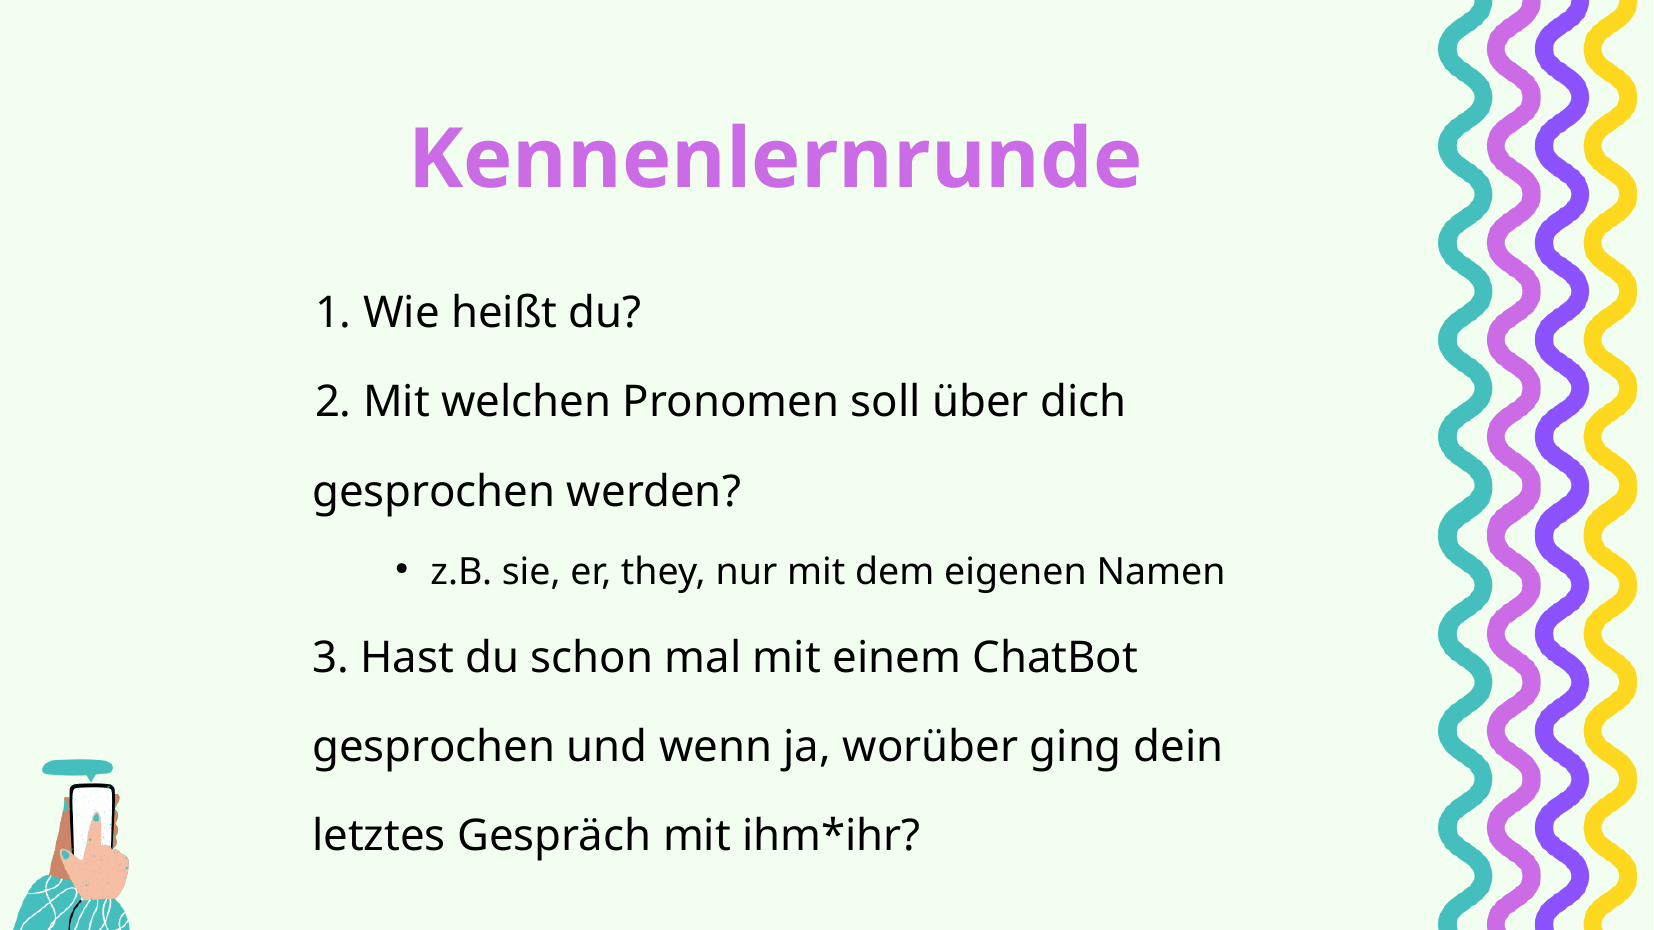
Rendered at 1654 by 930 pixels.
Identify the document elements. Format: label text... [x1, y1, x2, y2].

text_box 1. Wie heißt du? 2. Mit welchen Pronomen soll über dich gesprochen werden? z.B. sie, er, they, nur mit dem eigenen Namen 3. Hast du schon mal mit einem ChatBot gesprochen und wenn ja, worüber ging dein letztes Gespräch mit ihm*ihr? [262, 243, 1315, 871]
picture [1438, 0, 1637, 930]
text_box Kennenlernrunde [167, 90, 1385, 257]
picture [13, 759, 130, 930]
